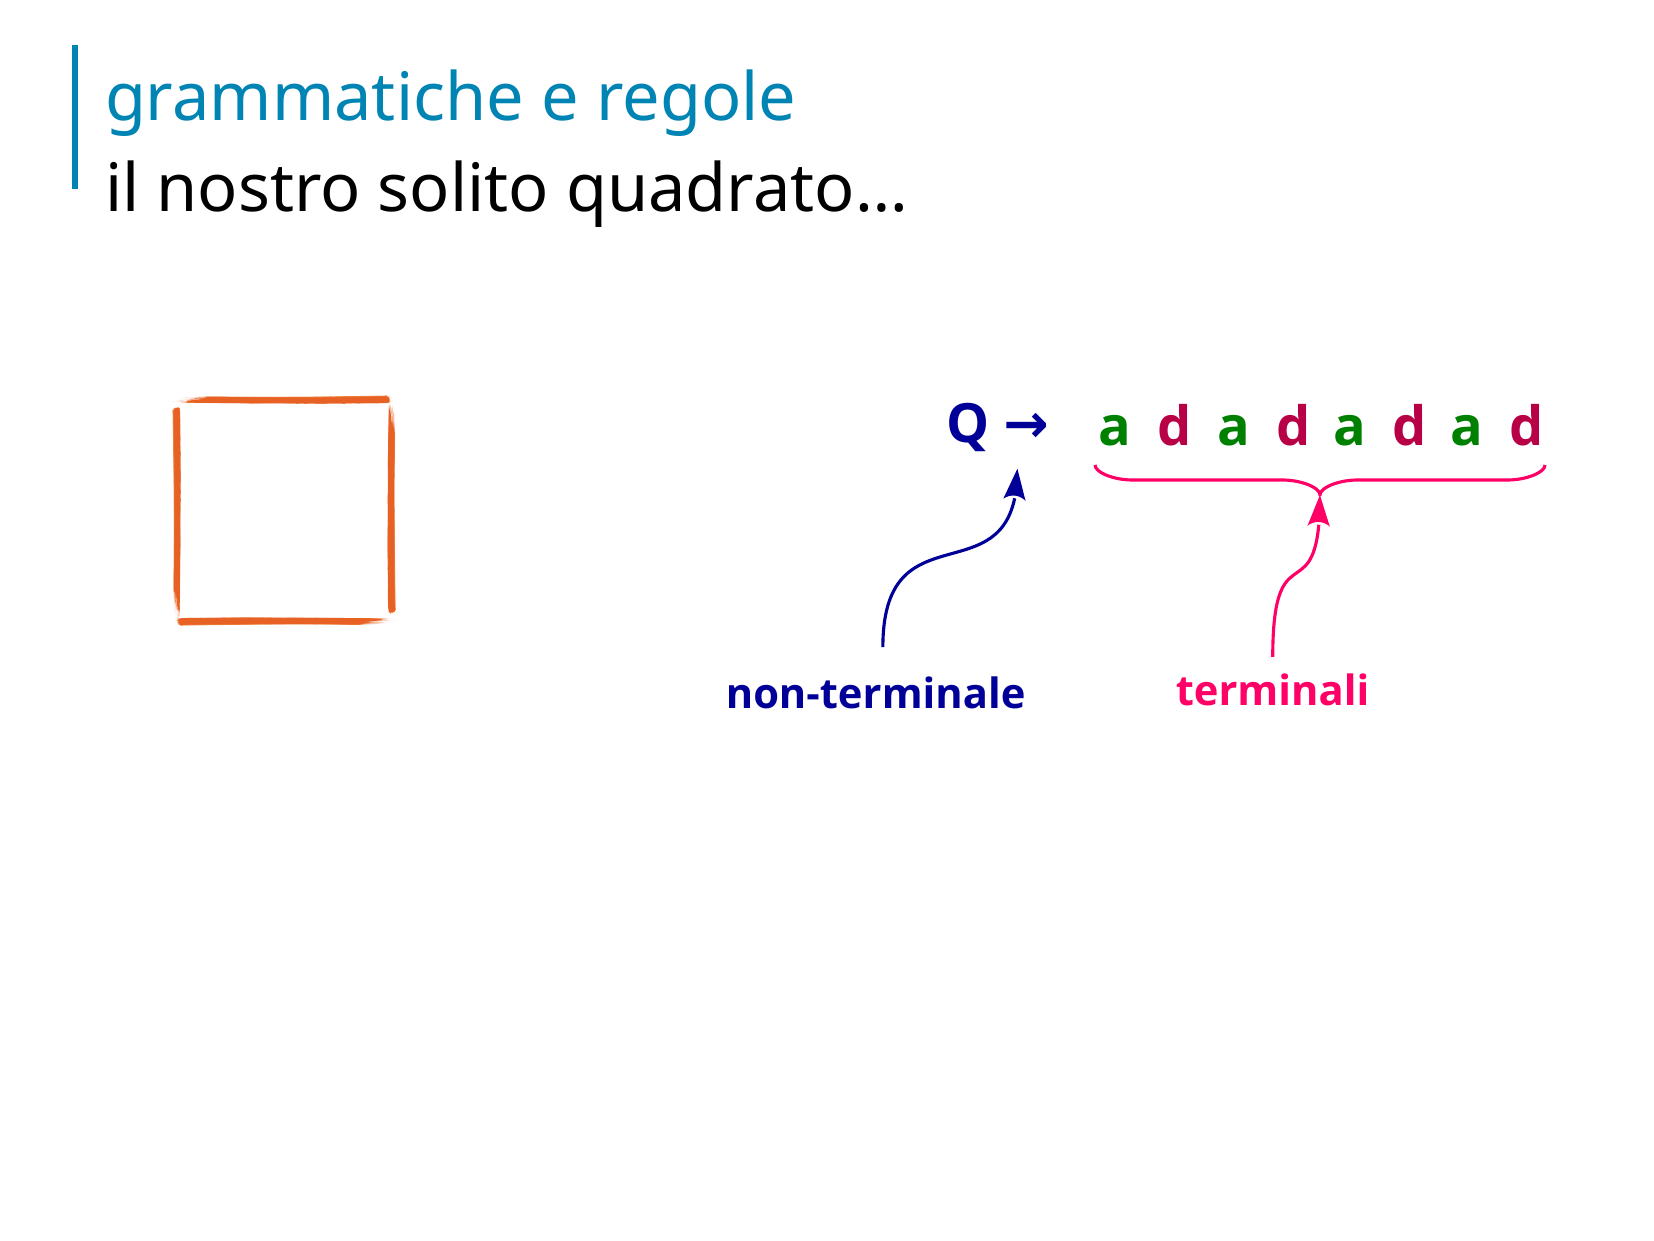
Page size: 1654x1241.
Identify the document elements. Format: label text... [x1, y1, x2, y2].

text_box d [1388, 384, 1447, 473]
text_box non-terminale [711, 647, 1036, 736]
text_box Q → [931, 380, 1104, 469]
title grammatiche e regole il nostro solito quadrato… [105, 49, 1571, 200]
text_box a [1101, 383, 1142, 472]
text_box terminali [1161, 656, 1372, 745]
text_box d [1494, 384, 1565, 473]
picture [172, 406, 398, 628]
picture [170, 393, 396, 614]
text_box a [1318, 384, 1388, 473]
text_box d [1142, 383, 1202, 472]
text_box d [1261, 383, 1332, 472]
text_box a [1447, 384, 1494, 473]
text_box a [1202, 383, 1261, 472]
